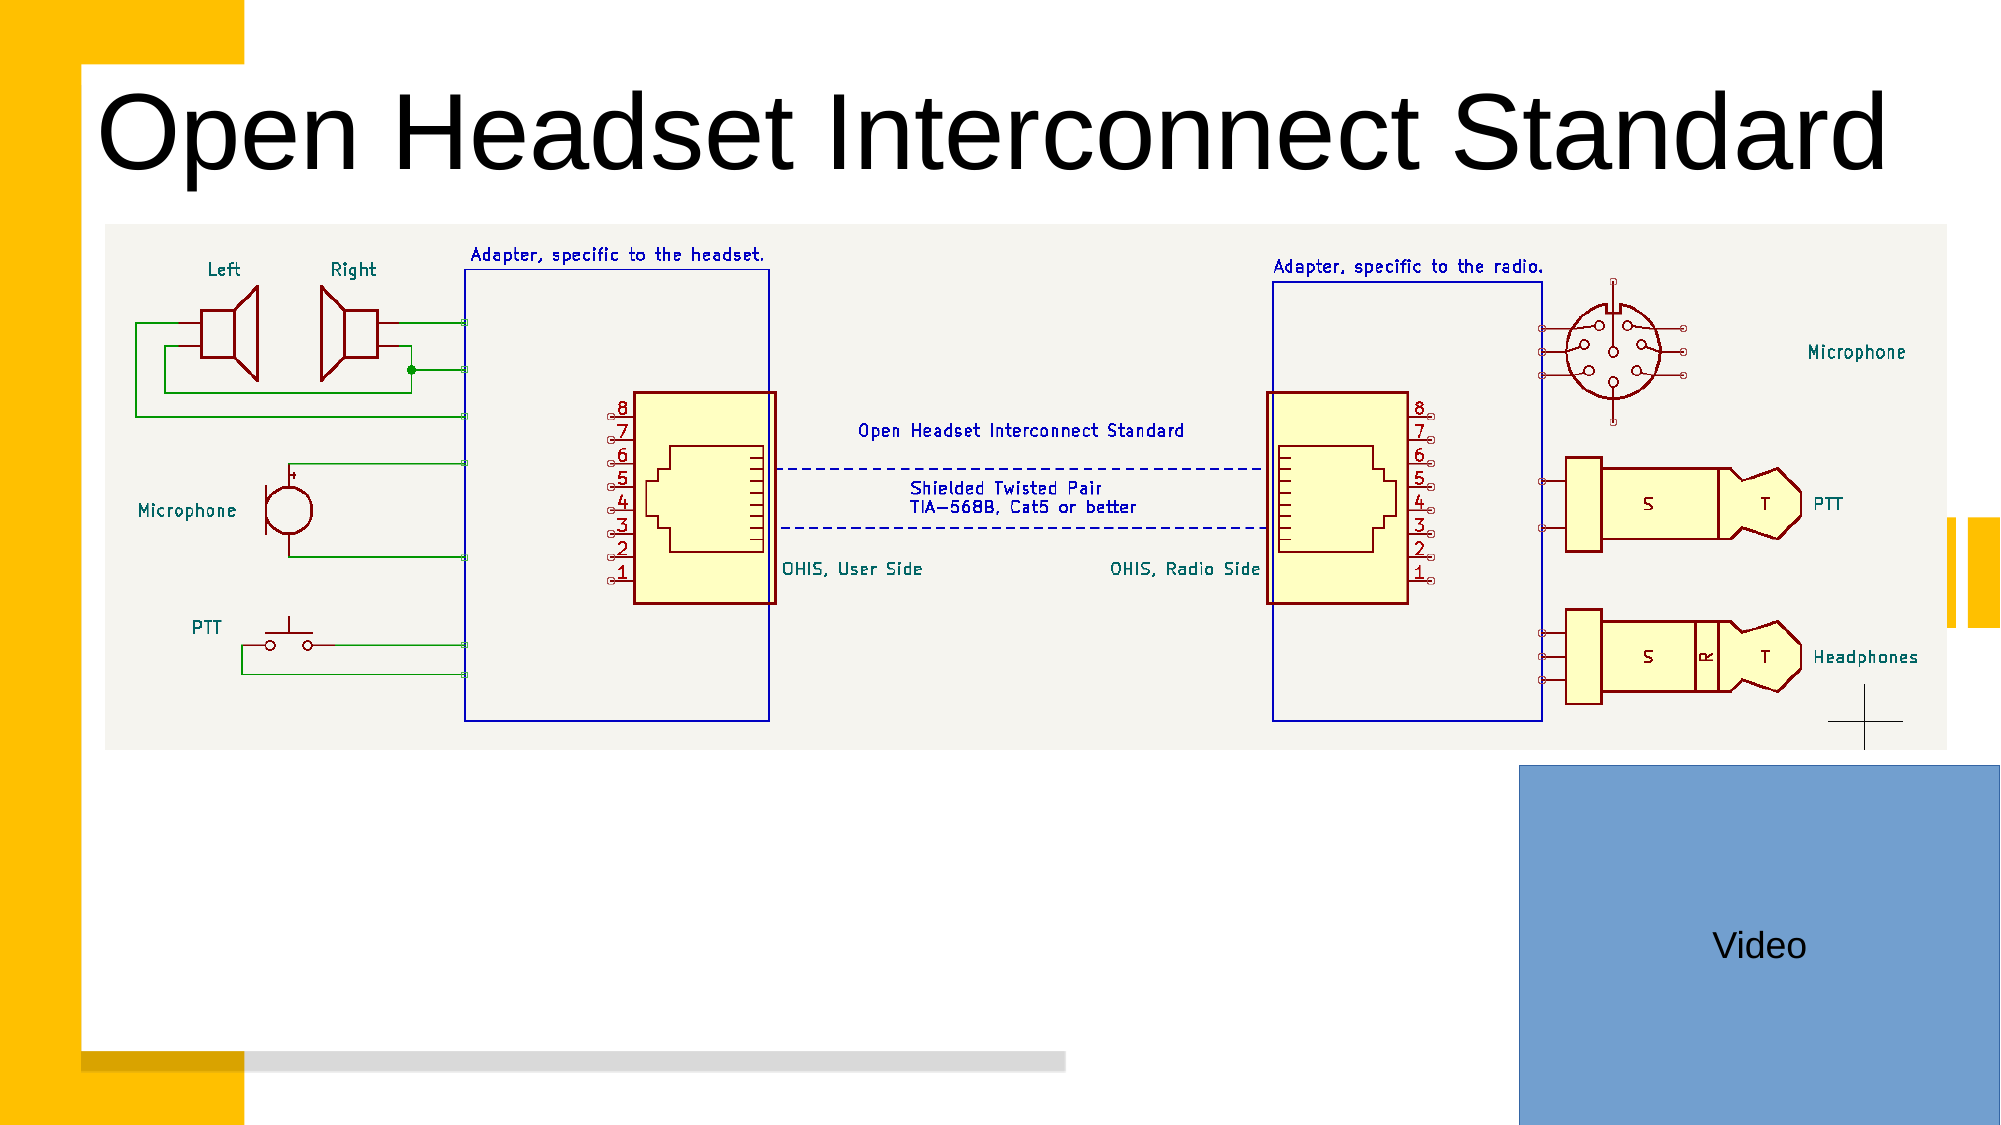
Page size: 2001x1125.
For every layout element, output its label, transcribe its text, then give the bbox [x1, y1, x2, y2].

text_box Open Headset Interconnect Standard [81, 64, 1921, 201]
text_box Video [1519, 765, 2000, 1125]
picture [105, 224, 1947, 751]
text_box [0, 0, 2000, 1125]
